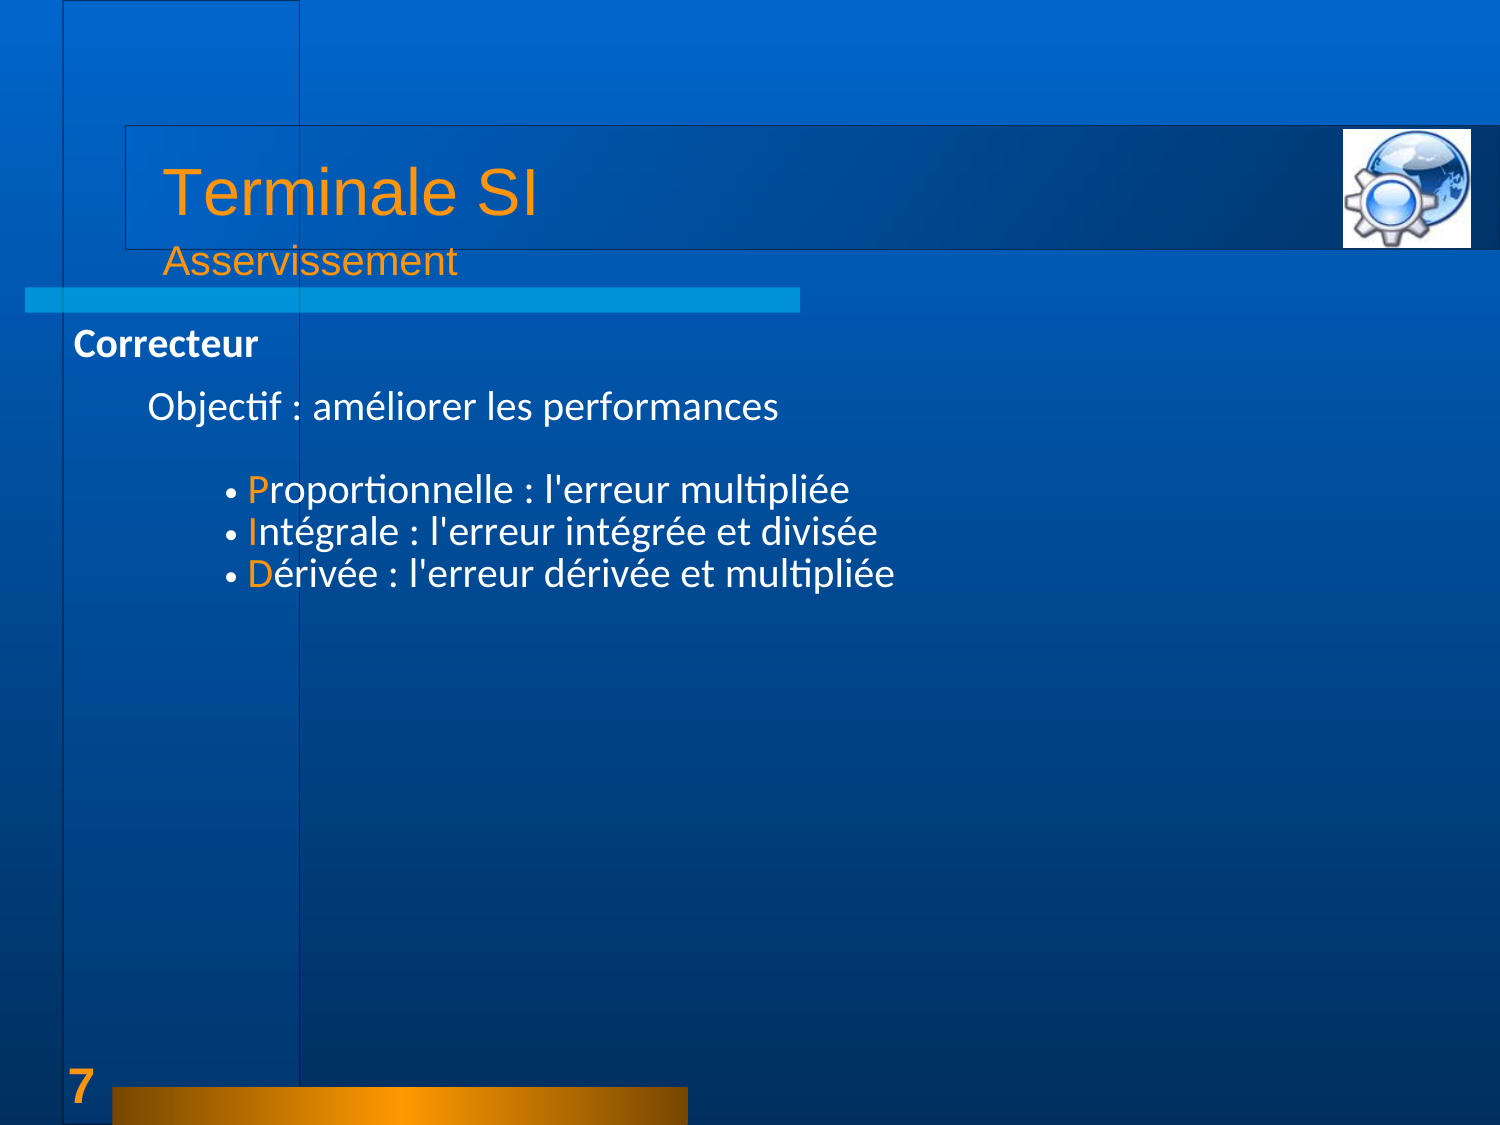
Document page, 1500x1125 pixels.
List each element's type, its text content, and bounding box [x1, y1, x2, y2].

text_box Correcteur Objectif : améliorer les performances Proportionnelle : l'erreur multipliée Intégrale : l'erreur intégrée et divisée Dérivée : l'erreur dérivée et multipliée [59, 319, 1418, 884]
picture [1343, 129, 1471, 248]
